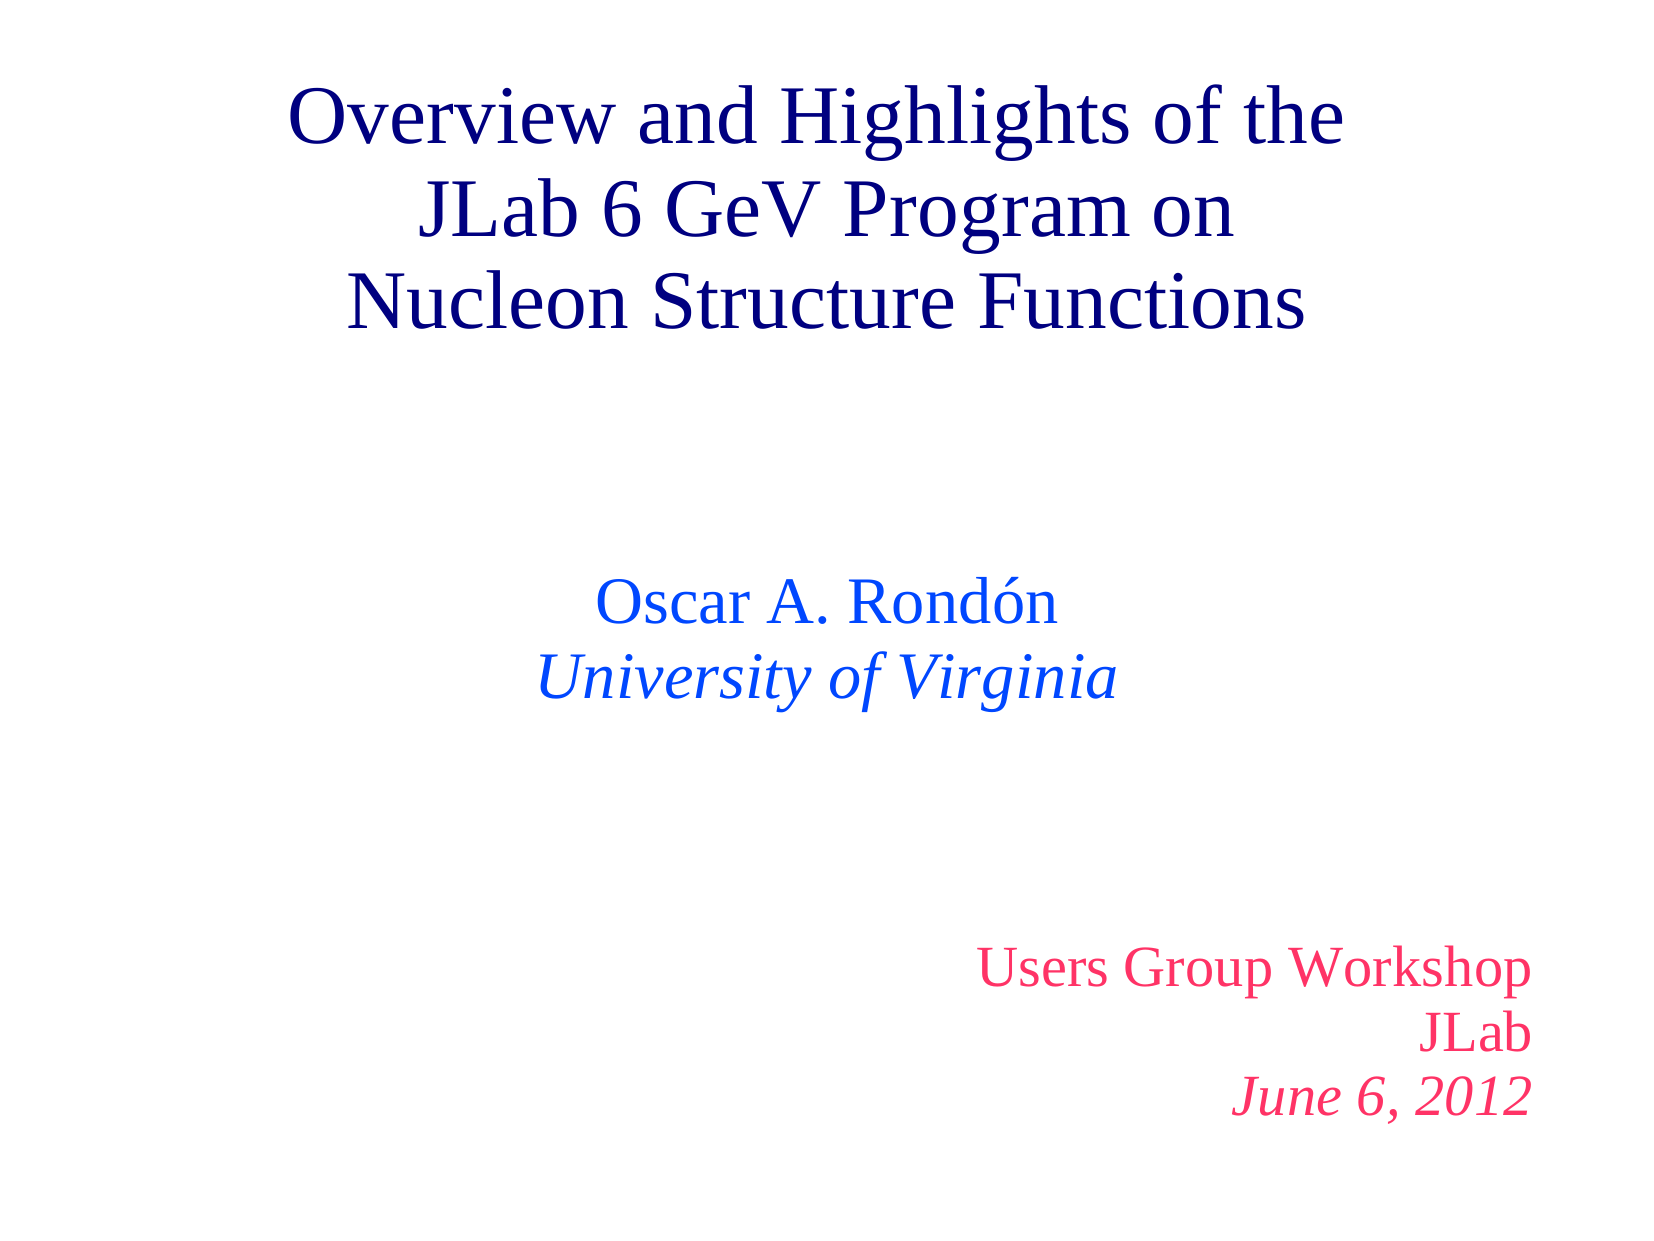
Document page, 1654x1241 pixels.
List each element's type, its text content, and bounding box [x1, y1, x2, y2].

title Overview and Highlights of the JLab 6 GeV Program on Nucleon Structure Functions [121, 56, 1534, 306]
subtitle Oscar A. Rondón University of Virginia Users Group Workshop JLab June 6, 2012 [121, 306, 1534, 1165]
